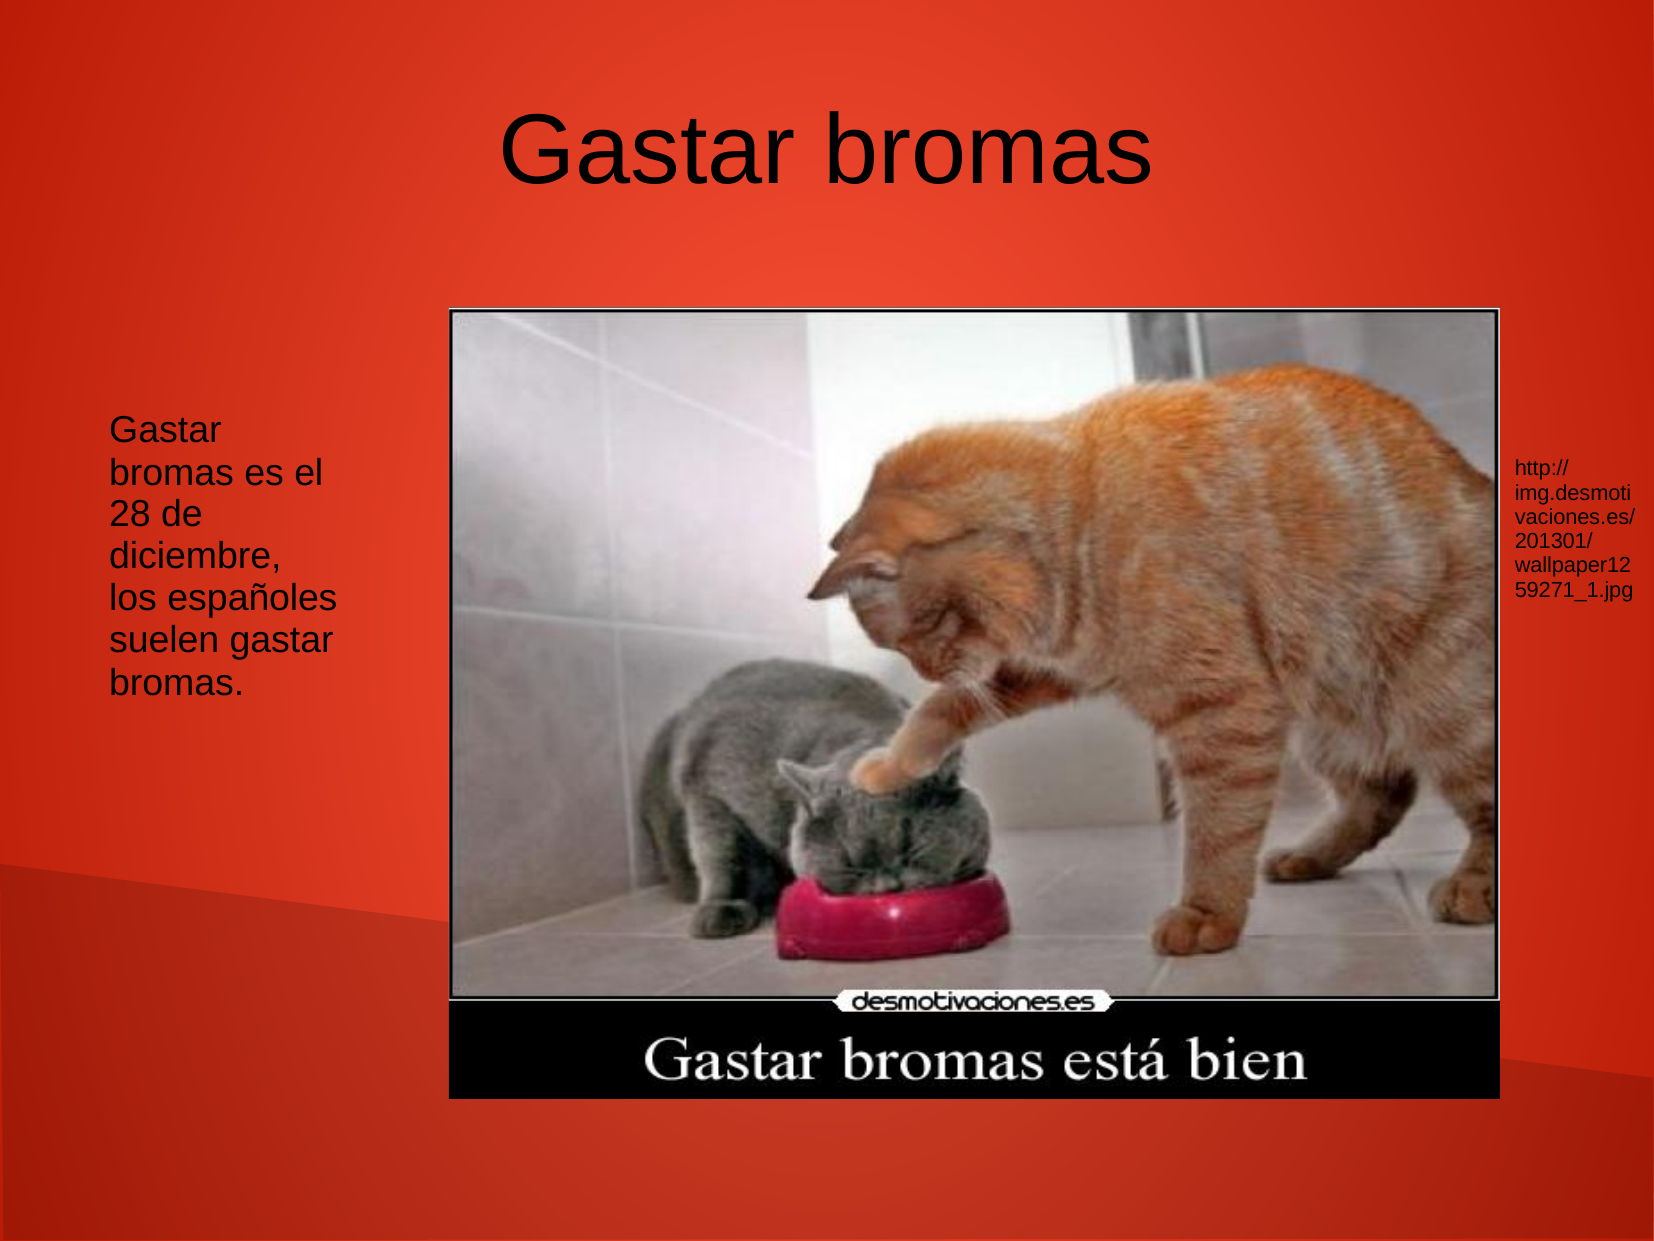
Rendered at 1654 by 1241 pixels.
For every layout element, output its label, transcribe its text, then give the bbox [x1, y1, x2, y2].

text_box http://img.desmotivaciones.es/201301/wallpaper1259271_1.jpg [1500, 448, 1654, 884]
picture [448, 307, 1501, 1099]
title Gastar bromas [82, 47, 1571, 252]
text_box Gastar bromas es el 28 de diciembre, los españoles suelen gastar bromas. [94, 401, 355, 711]
